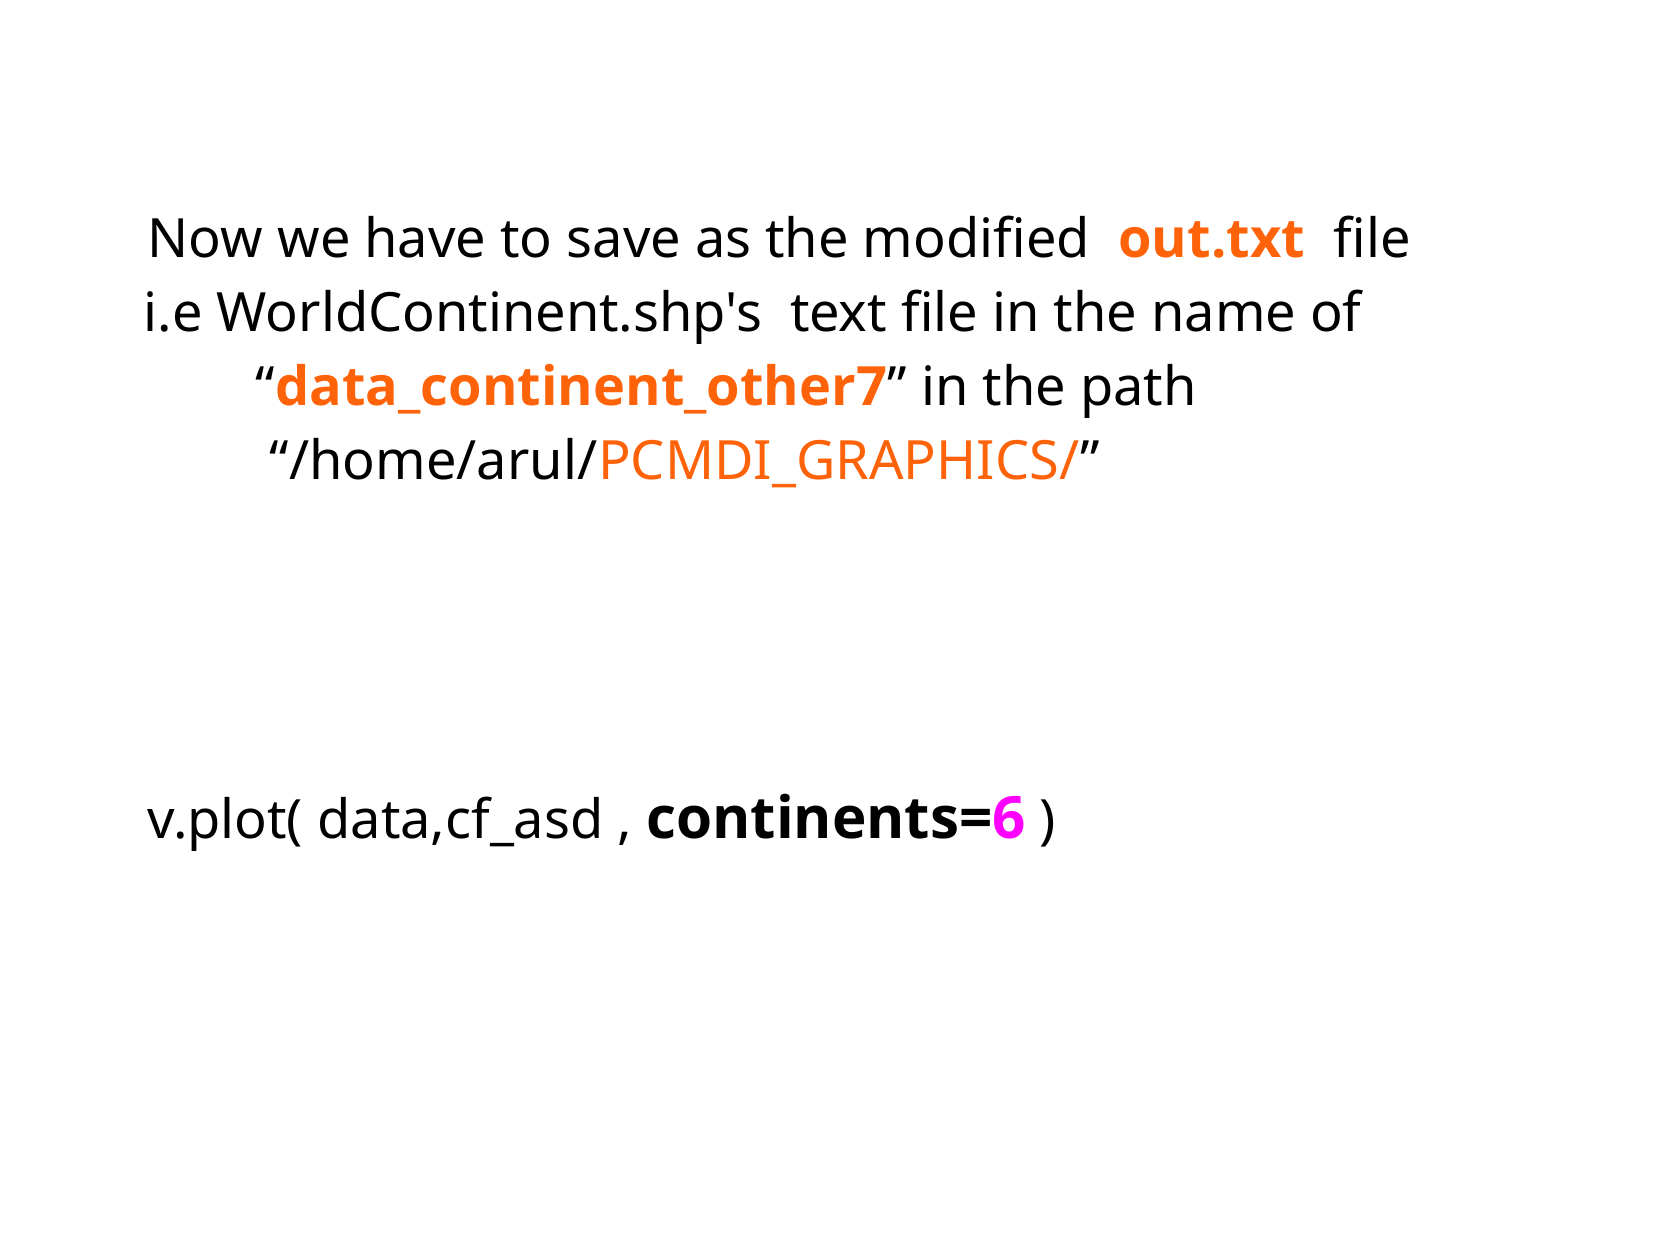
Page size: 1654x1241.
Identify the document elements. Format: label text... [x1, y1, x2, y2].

text_box Now we have to save as the modified out.txt file i.e WorldContinent.shp's text file in the name of “data_continent_other7” in the path “/home/arul/PCMDI_GRAPHICS/” v.plot( data,cf_asd , continents=6 ) [59, 118, 1595, 841]
